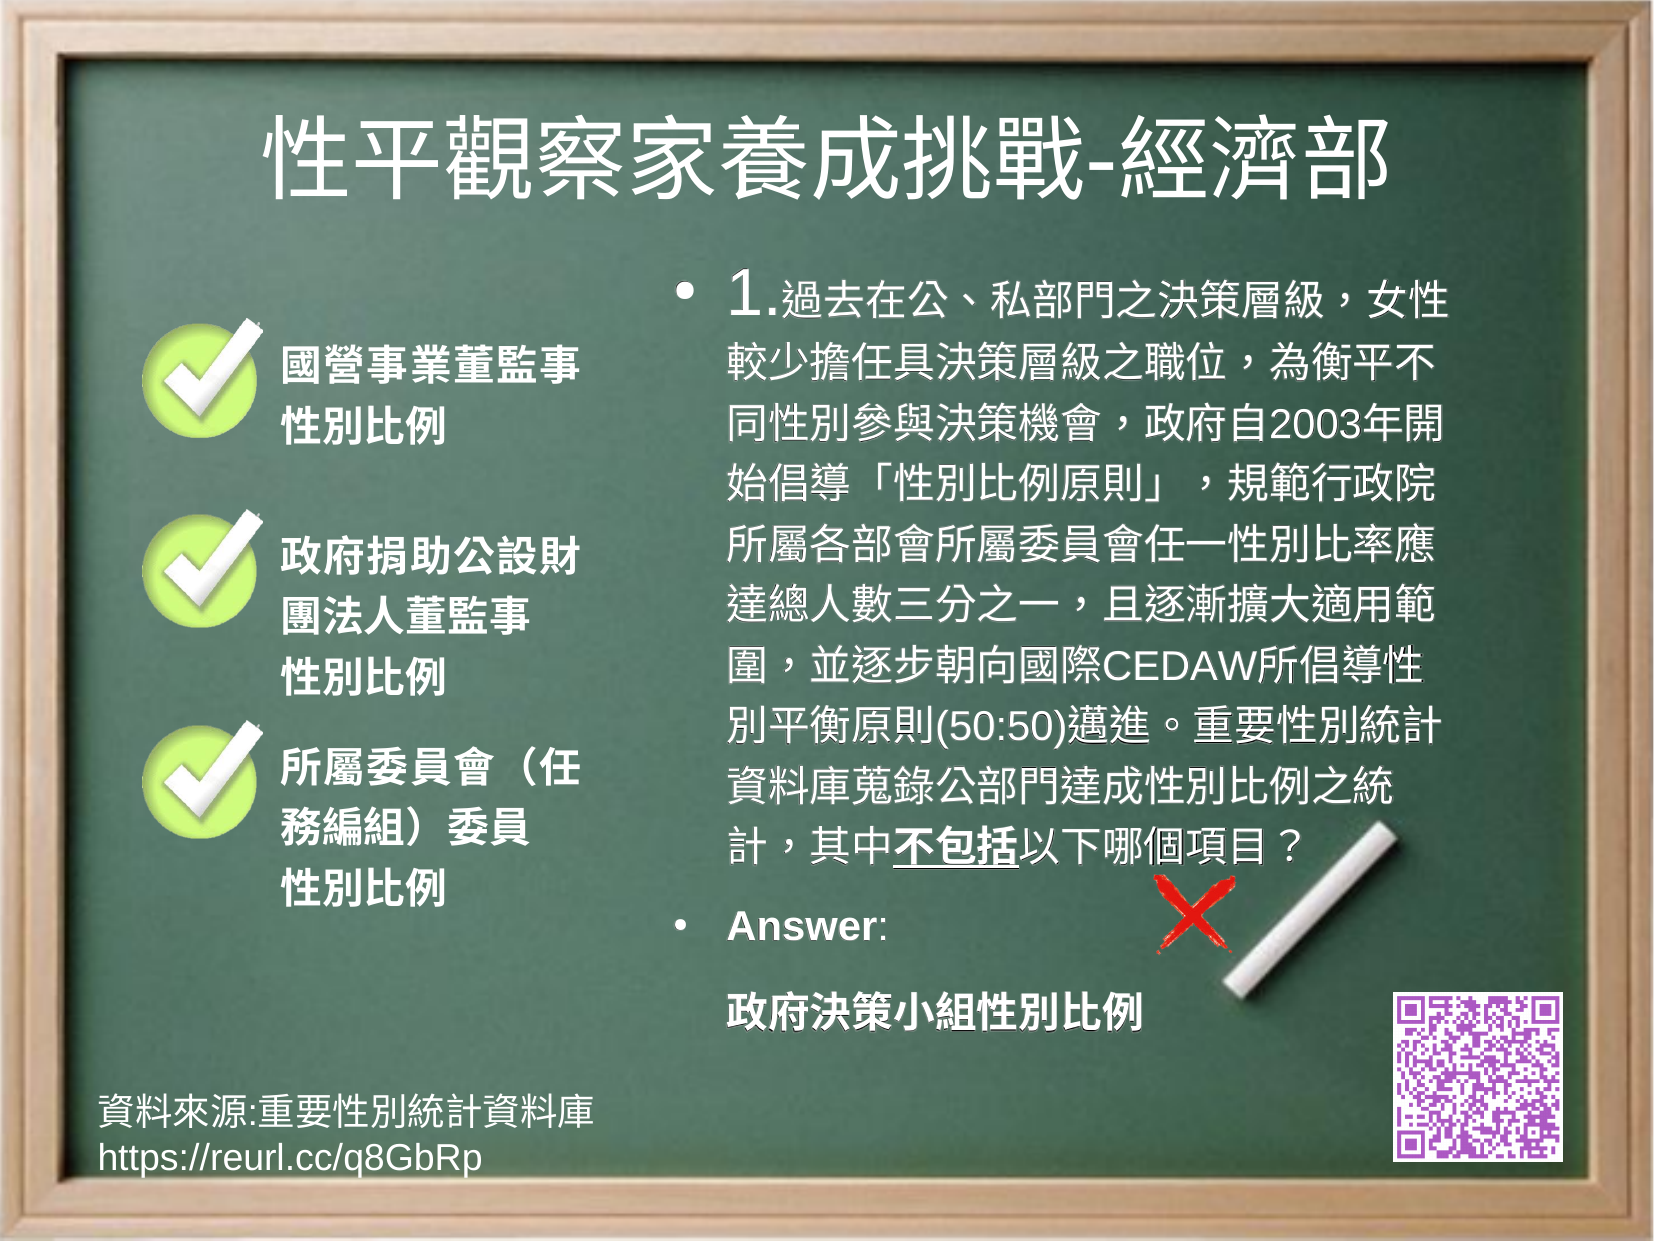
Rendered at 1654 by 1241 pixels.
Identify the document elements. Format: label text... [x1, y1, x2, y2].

list 1.過去在公、私部門之決策層級，女性較少擔任具決策層級之職位，為衡平不同性別參與決策機會，政府自2003年開始倡導「性別比例原則」，規範行政院所屬各部會所屬委員會任一性別比率應達總人數三分之一，且逐漸擴大適用範圍，並逐步朝向國際CEDAW所倡導性別平衡原則(50:50)邁進。重要性別統計資料庫蒐錄公部門達成性別比例之統計，其中不包括以下哪個項目？ Answer: 政府決策小組性別比例 [584, 254, 1465, 1211]
text_box 所屬委員會（任務編組）委員 性別比例 [265, 726, 597, 899]
title 性平觀察家養成挑戰-經濟部 [82, 42, 1571, 264]
text_box 國營事業董監事性別比例 [265, 324, 597, 445]
picture [0, 0, 1654, 1241]
text_box 政府捐助公設財團法人董監事 性別比例 [265, 515, 597, 688]
text_box 資料來源:重要性別統計資料庫 https://reurl.cc/q8GbRp [82, 1074, 863, 1179]
